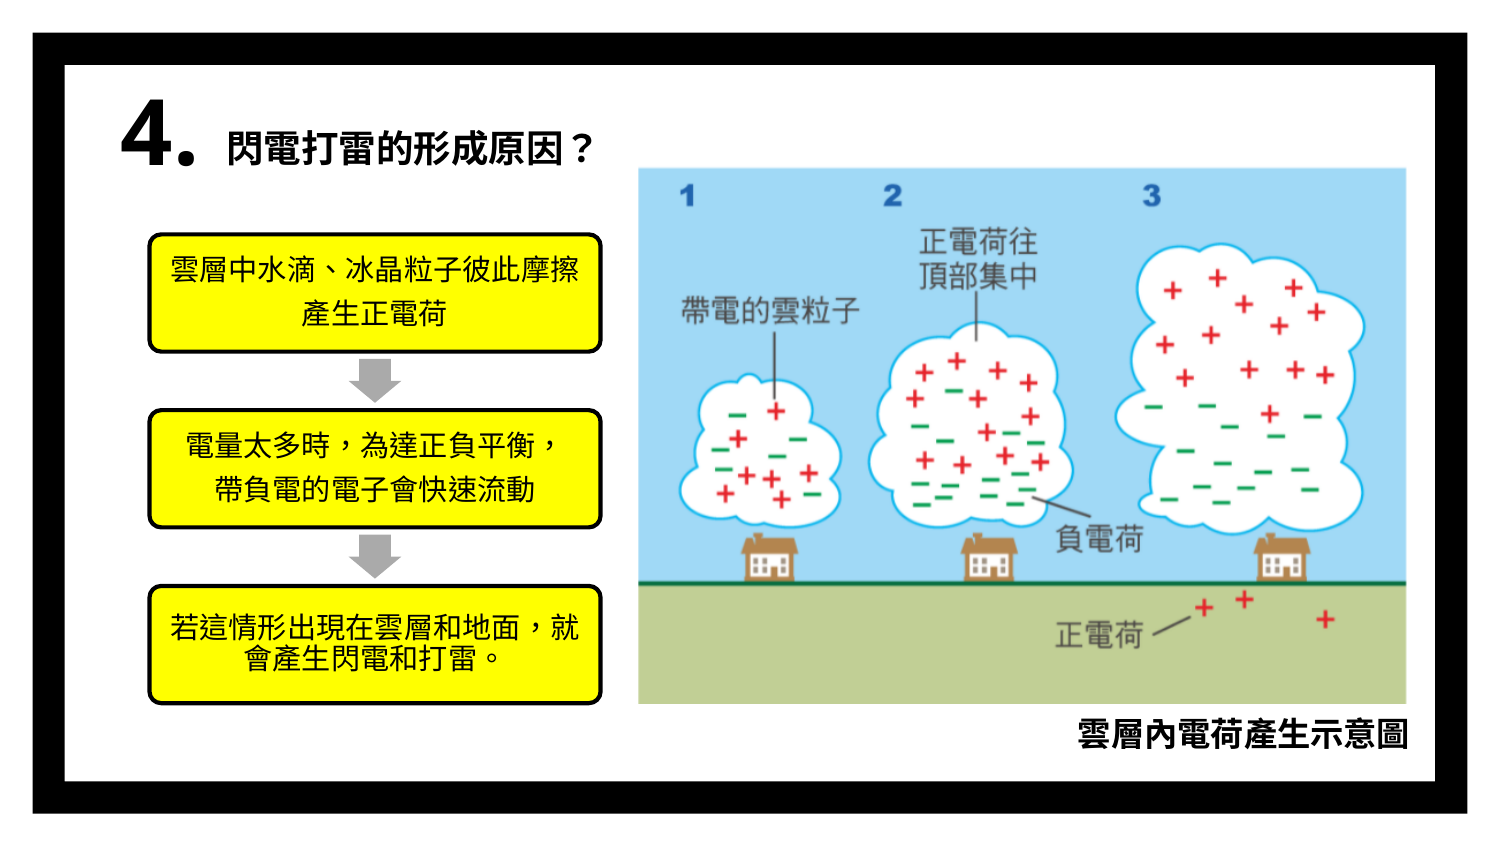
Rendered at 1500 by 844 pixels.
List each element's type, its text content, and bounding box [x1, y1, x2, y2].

picture [638, 164, 1407, 704]
text_box [348, 358, 402, 403]
text_box 電量太多時，為達正負平衡， 帶負電的電子會快速流動 [149, 410, 601, 528]
text_box 雲層內電荷產生示意圖 [1063, 706, 1425, 761]
text_box 雲層中水滴、冰晶粒子彼此摩擦 產生正電荷 [149, 234, 601, 352]
text_box [348, 534, 402, 579]
text_box 4. [105, 58, 223, 176]
text_box 若這情形出現在雲層和地面，就會產生閃電和打雷。 [149, 585, 601, 704]
text_box 閃電打雷的形成原因？ [211, 117, 616, 177]
